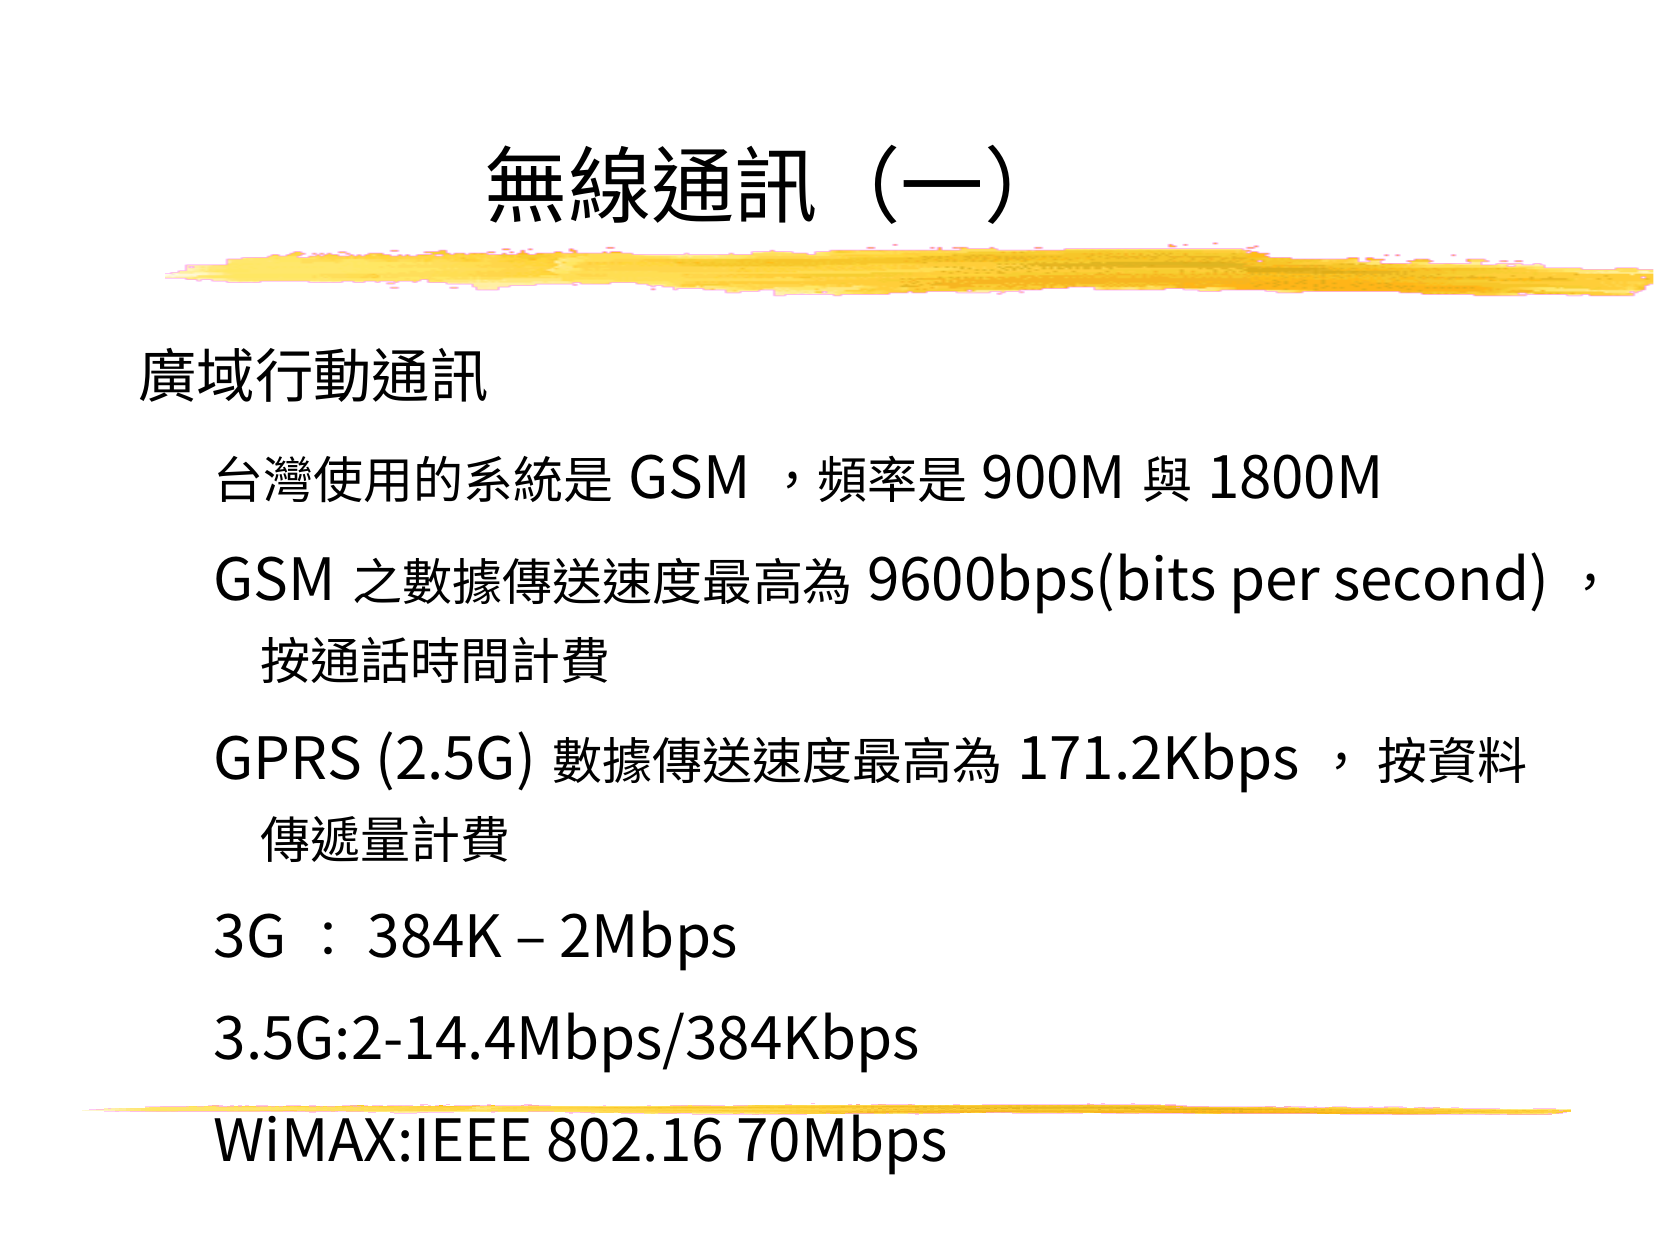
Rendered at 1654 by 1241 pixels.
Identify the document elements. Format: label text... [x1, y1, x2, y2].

picture [165, 237, 1654, 308]
list 廣域行動通訊 台灣使用的系統是GSM，頻率是900M與1800M GSM之數據傳送速度最高為9600bps(bits per second)，按通話時間計費 GPRS (2.5G)數據傳送速度最高為171.2Kbps， 按資料傳遞量計費 3G：384K – 2Mbps 3.5G:2-14.4Mbps/384Kbps WiMAX:IEEE 802.16 70Mbps [124, 316, 1593, 1077]
title 無線通訊（一） [73, 25, 1479, 249]
picture [82, 1102, 1571, 1117]
